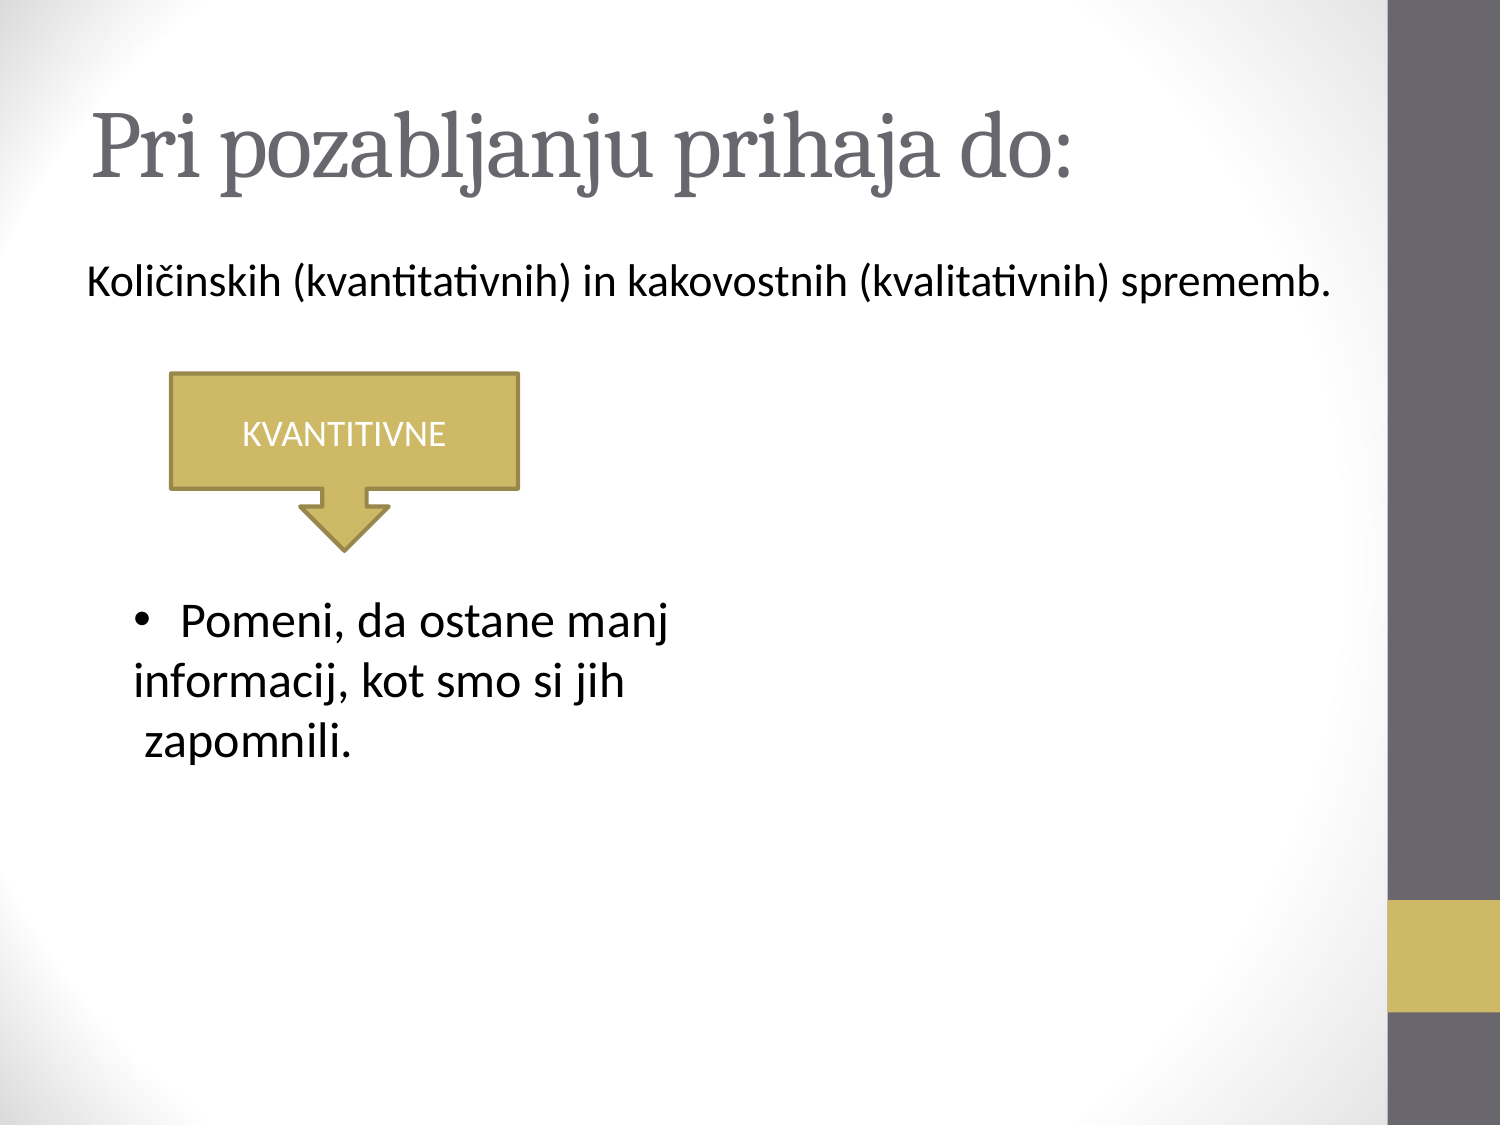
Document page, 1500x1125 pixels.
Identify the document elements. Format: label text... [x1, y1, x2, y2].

picture [0, 0, 1387, 1125]
title Pri pozabljanju prihaja do: [75, 45, 1325, 233]
list Količinskih (kvantitativnih) in kakovostnih (kvalitativnih) sprememb. [53, 243, 1366, 1031]
text_box Pomeni, da ostane manj informacij, kot smo si jih zapomnili. [118, 580, 696, 776]
text_box KVANTITIVNE [171, 373, 518, 551]
